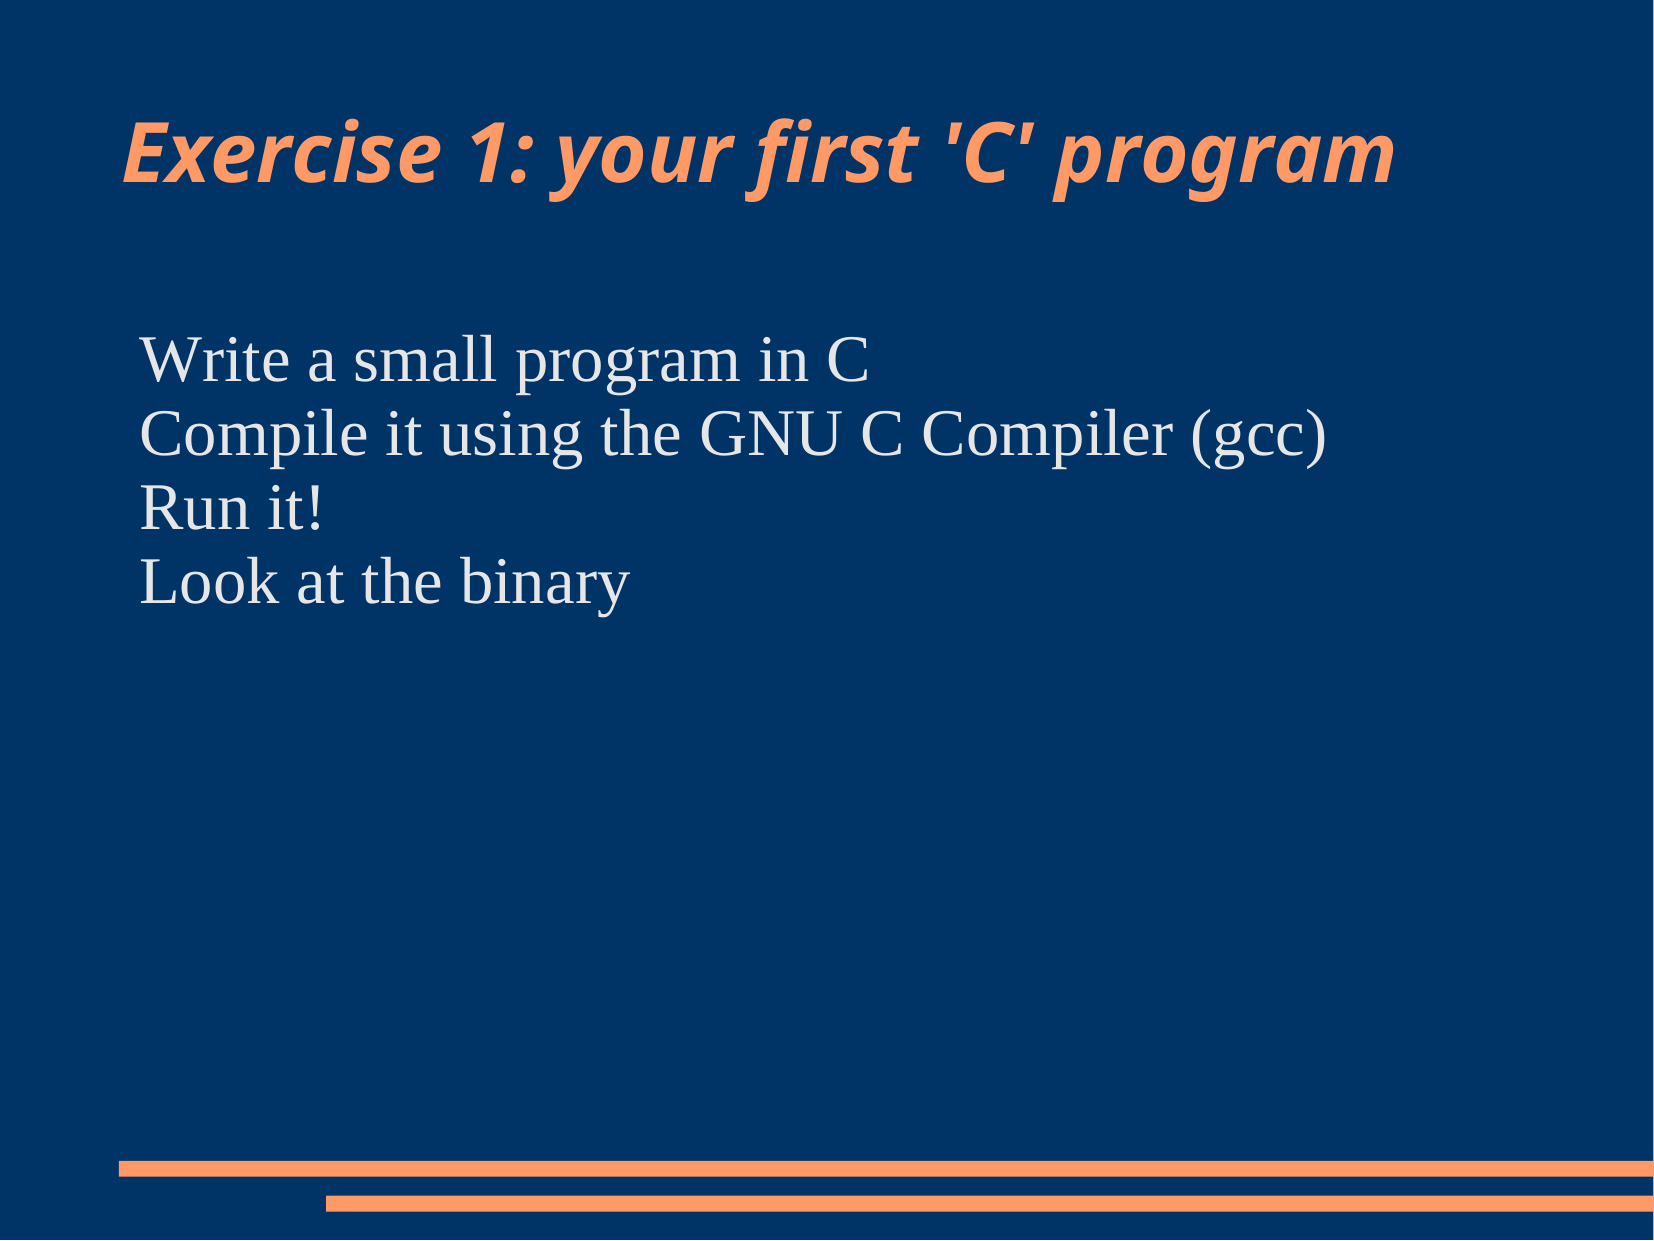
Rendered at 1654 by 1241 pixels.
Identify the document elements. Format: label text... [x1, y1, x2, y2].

title Exercise 1: your first 'C' program [121, 46, 1534, 254]
list Write a small program in C Compile it using the GNU C Compiler (gcc) Run it! Look at the binary [121, 322, 1561, 1132]
